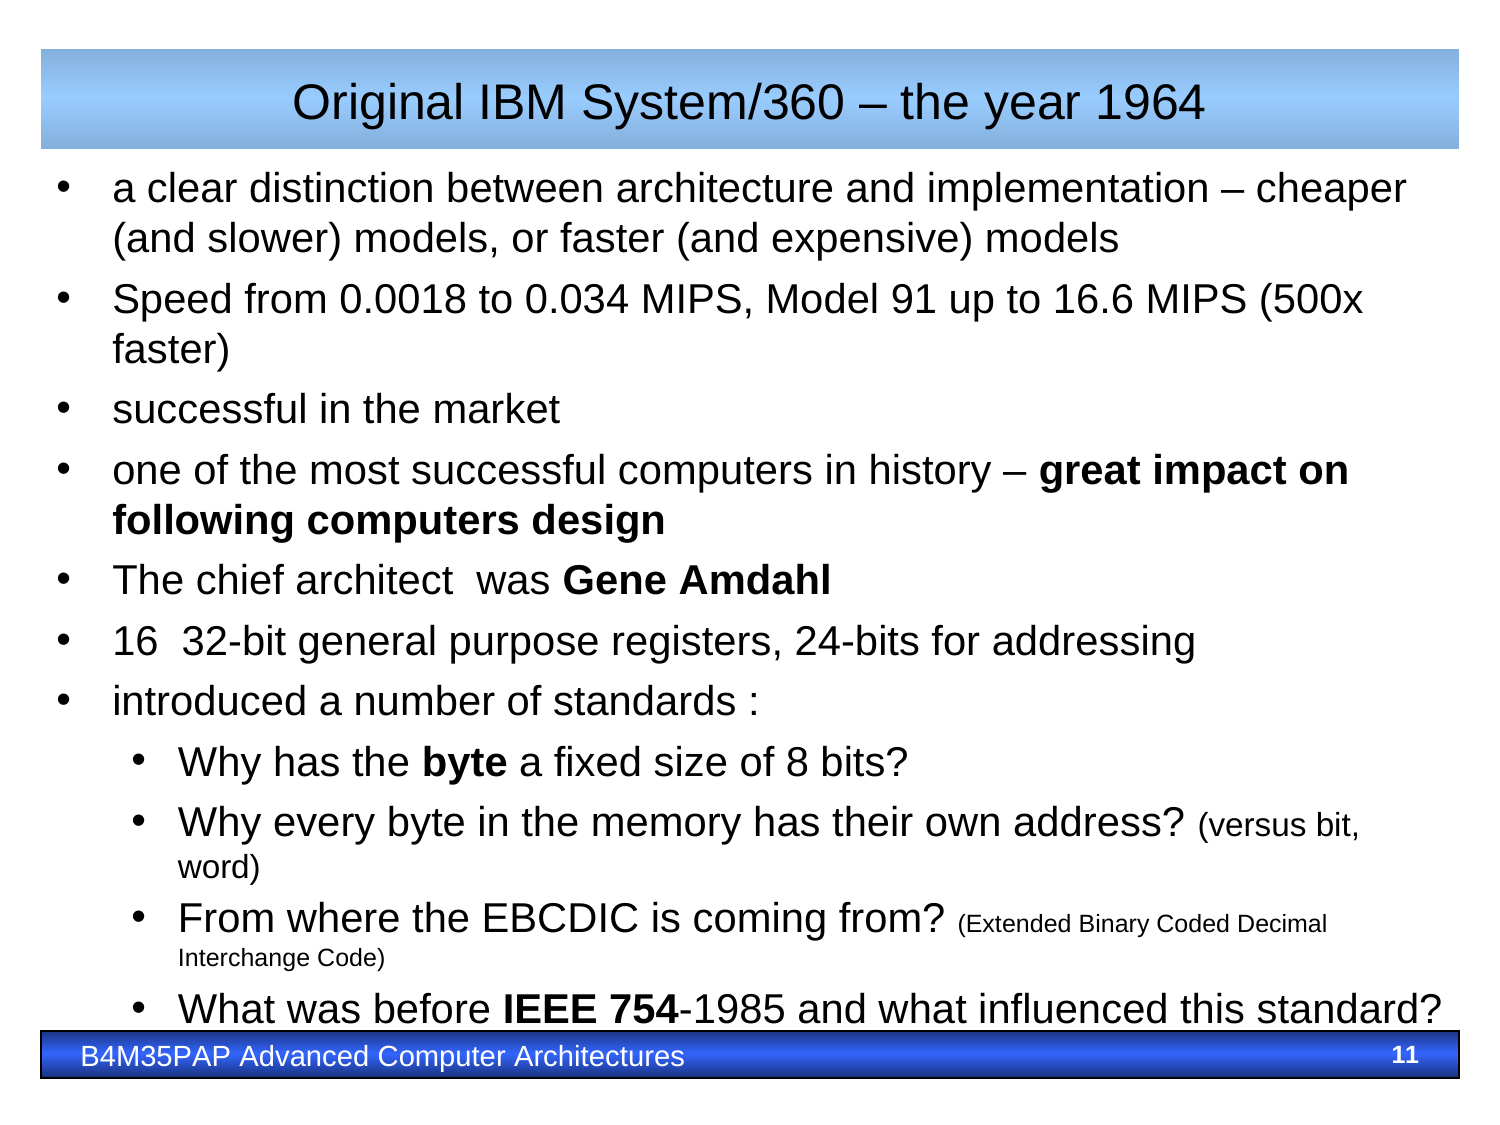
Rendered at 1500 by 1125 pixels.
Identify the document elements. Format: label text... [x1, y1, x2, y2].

list a clear distinction between architecture and implementation – cheaper (and slower) models, or faster (and expensive) models Speed from 0.0018 to 0.034 MIPS, Model 91 up to 16.6 MIPS (500x faster) successful in the market one of the most successful computers in history – great impact on following computers design The chief architect was Gene Amdahl 16 32-bit general purpose registers, 24-bits for addressing introduced a number of standards : Why has the byte a fixed size of 8 bits? Why every byte in the memory has their own address? (versus bit, word) From where the EBCDIC is coming from? (Extended Binary Coded Decimal Interchange Code) What was before IEEE 754-1985 and what influenced this standard? [41, 153, 1459, 1041]
title Original IBM System/360 – the year 1964 [41, 49, 1459, 149]
